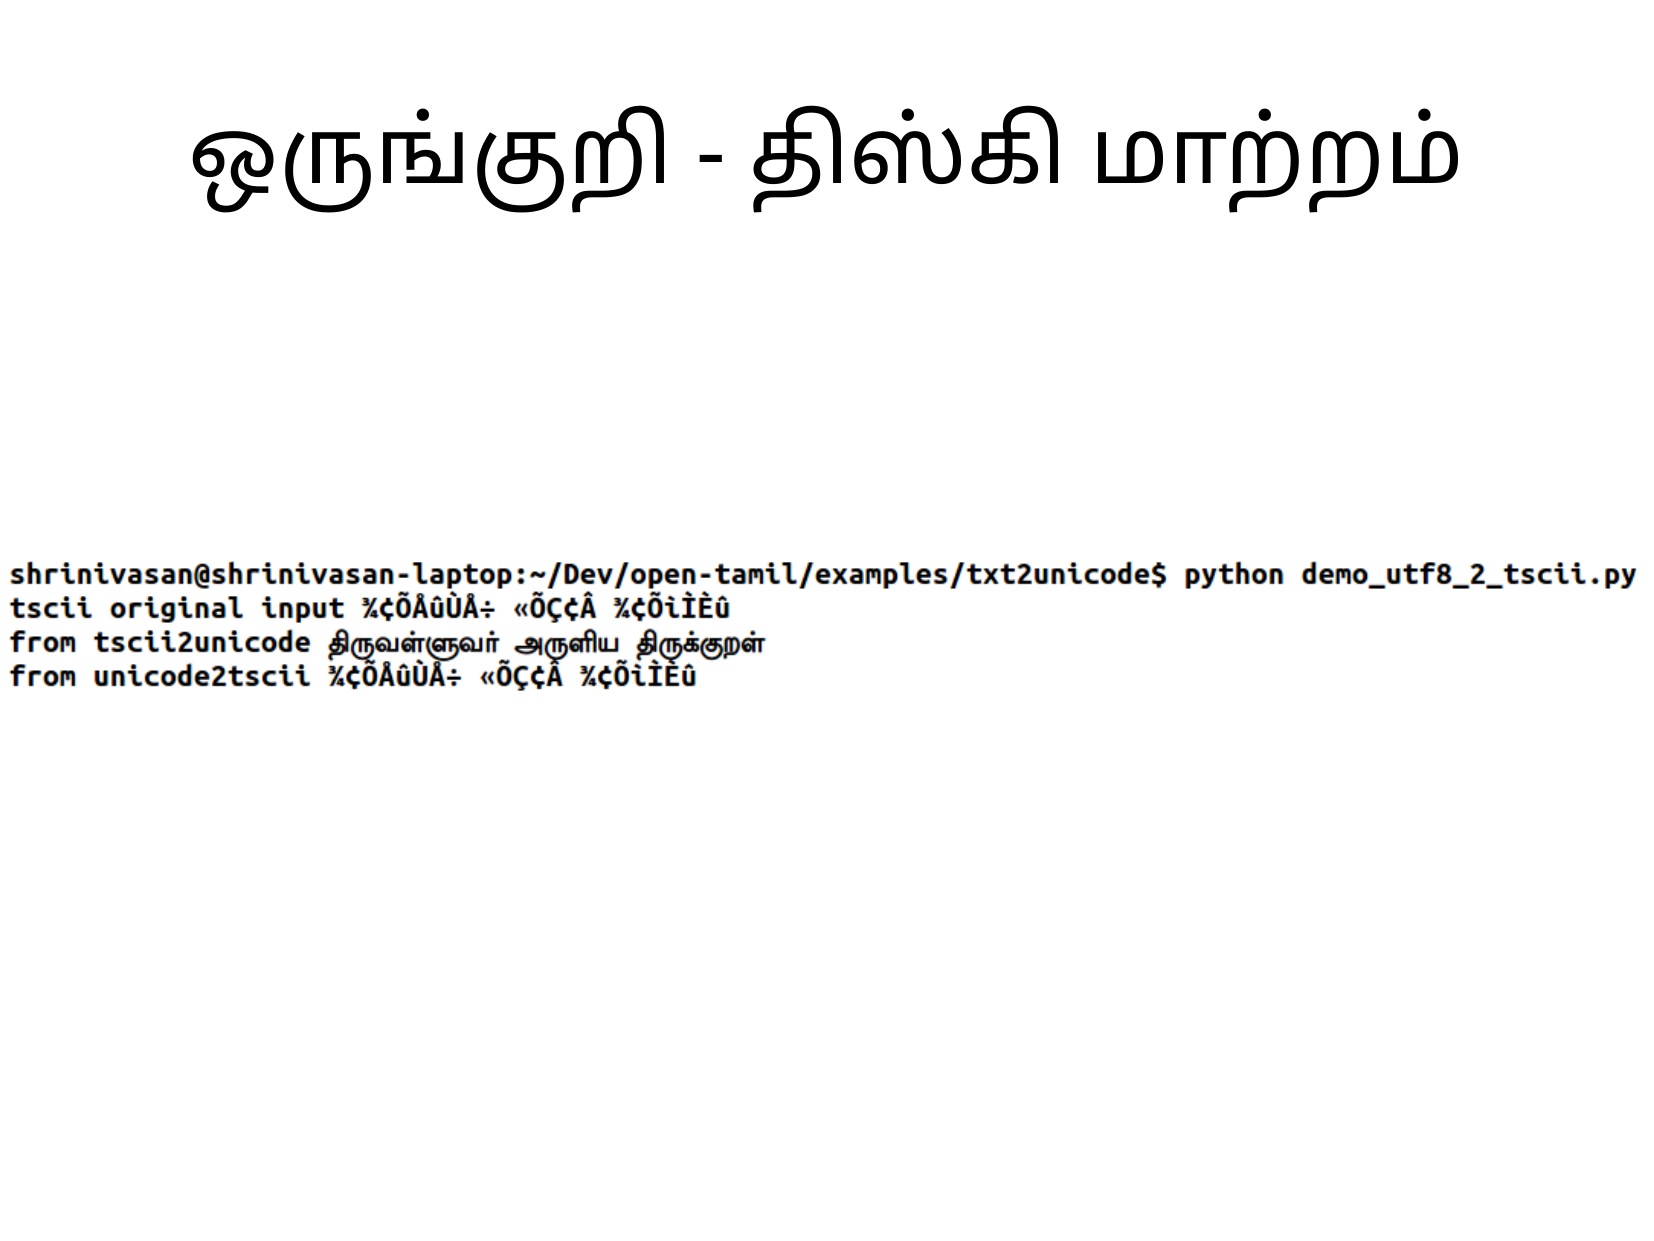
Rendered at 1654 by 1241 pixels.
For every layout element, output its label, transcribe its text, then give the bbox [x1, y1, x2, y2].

title ஒருங்குறி - திஸ்கி மாற்றம் [82, 49, 1571, 257]
picture [8, 561, 1654, 694]
